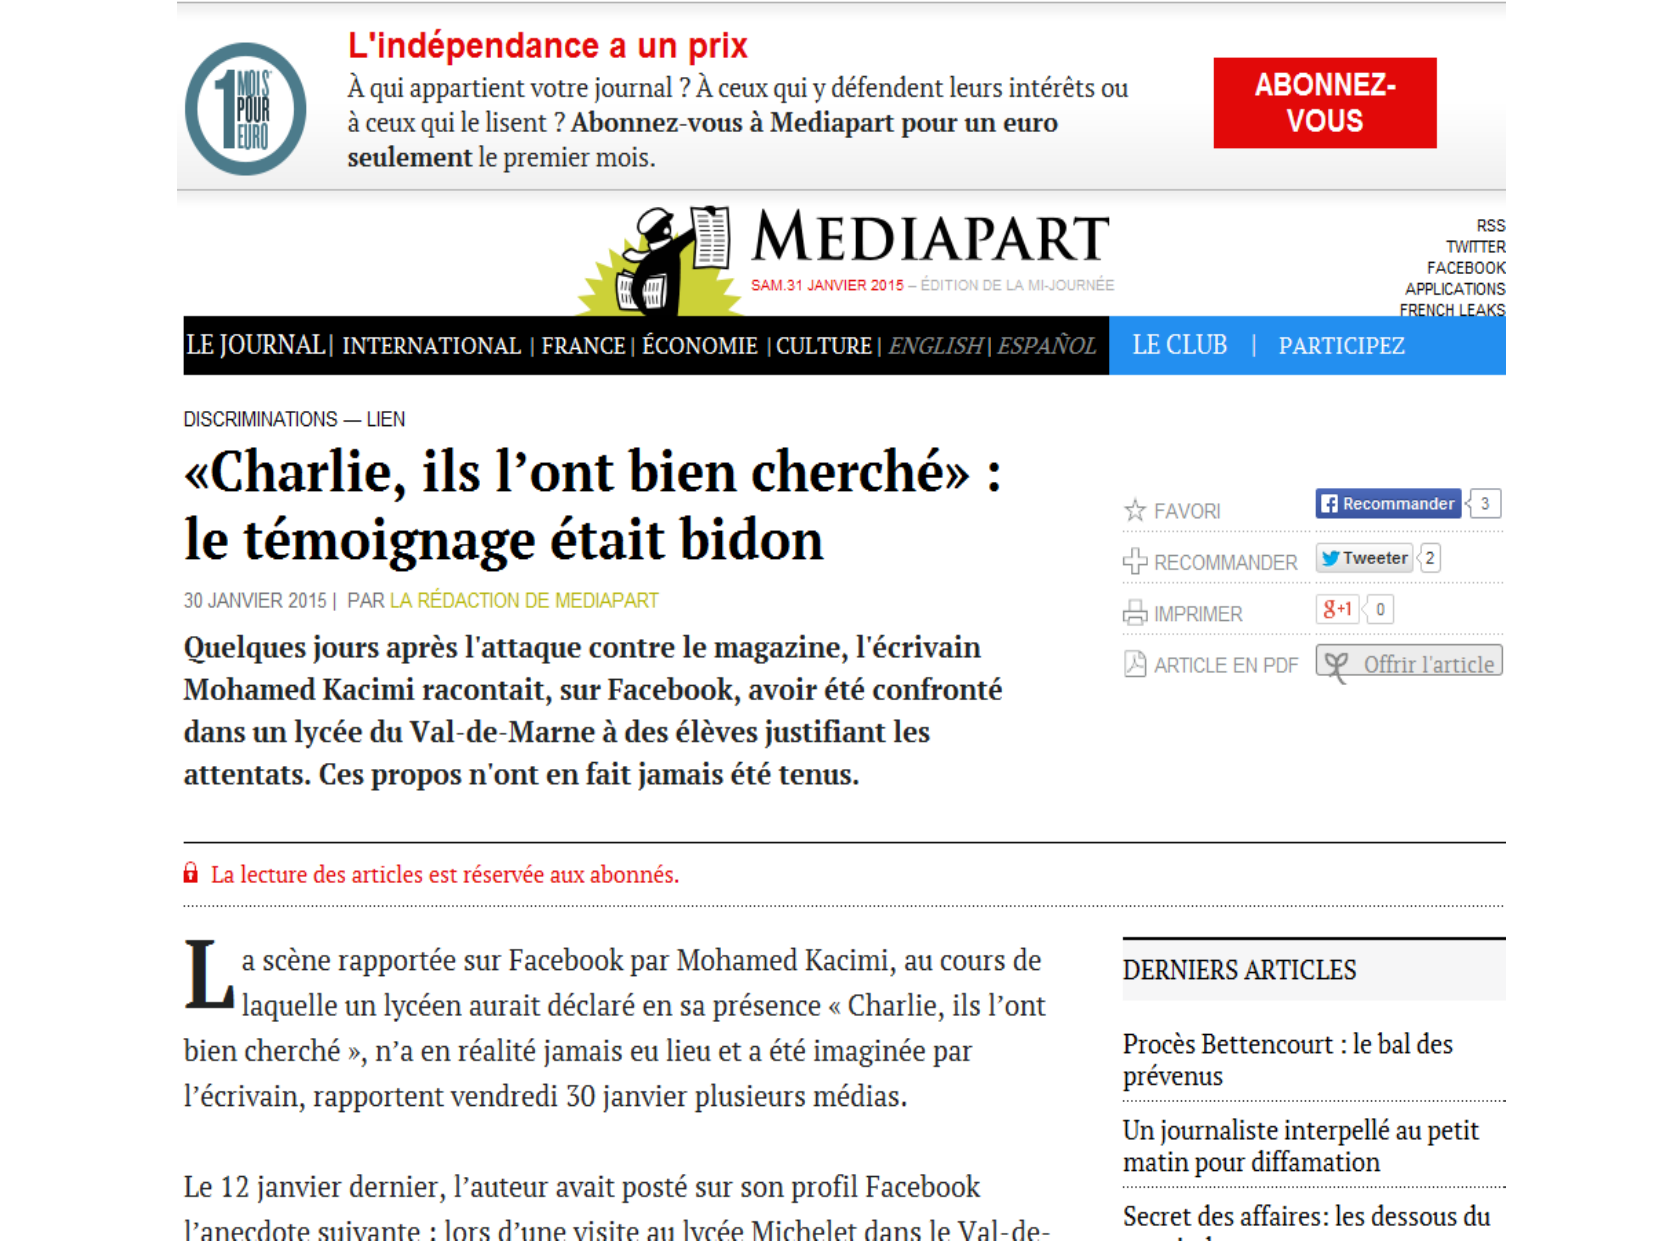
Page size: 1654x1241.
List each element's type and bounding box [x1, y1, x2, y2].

picture [177, 0, 1506, 1241]
